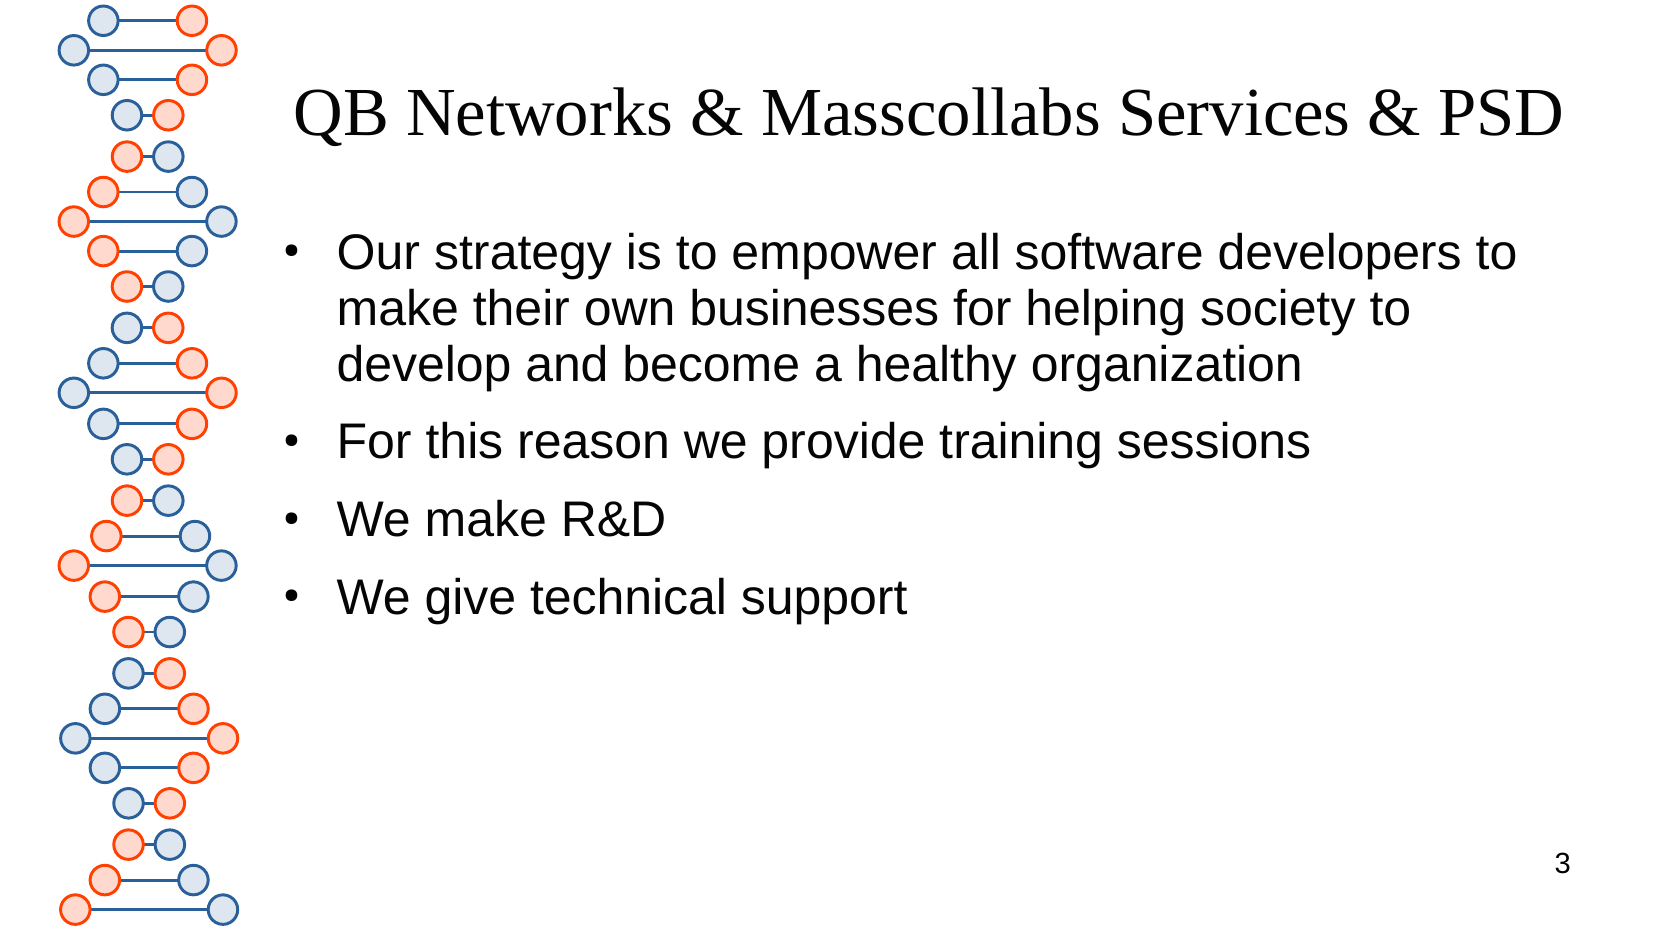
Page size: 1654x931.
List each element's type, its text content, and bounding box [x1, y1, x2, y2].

list Our strategy is to empower all software developers to make their own businesses for helping society to develop and become a healthy organization For this reason we provide training sessions We make R&D We give technical support [265, 224, 1595, 764]
title QB Networks & Masscollabs Services & PSD [265, 35, 1595, 189]
